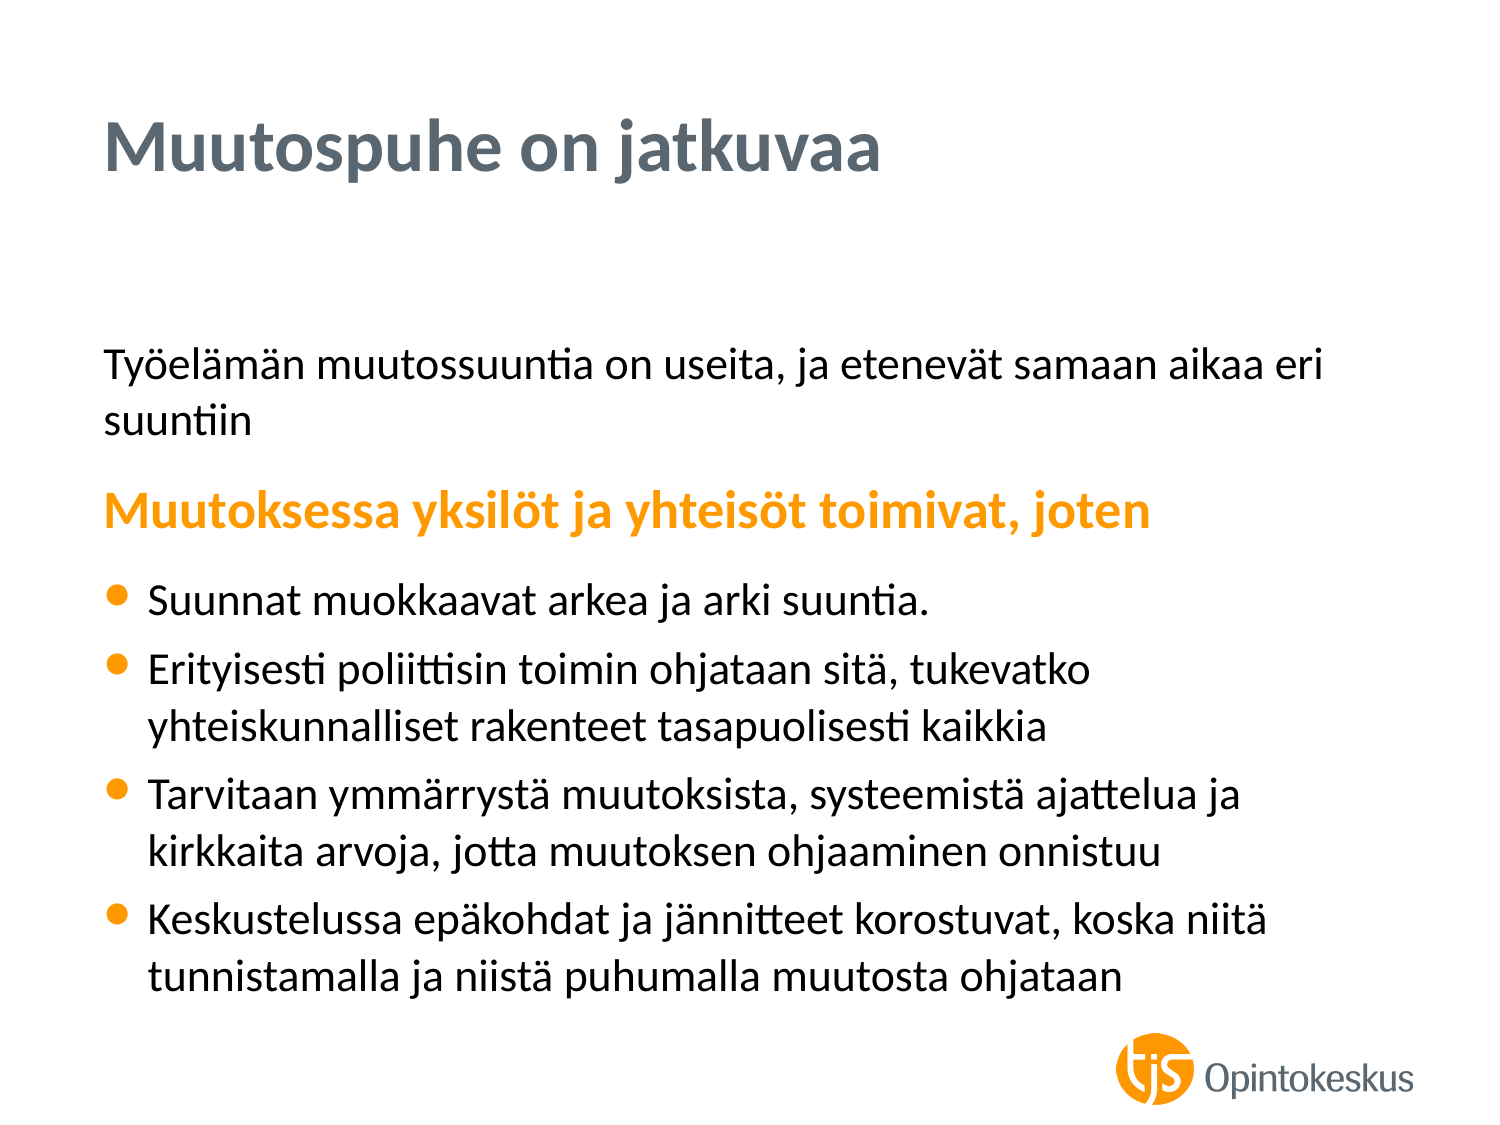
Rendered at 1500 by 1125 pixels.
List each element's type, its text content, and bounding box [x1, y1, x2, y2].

picture [1116, 1033, 1413, 1105]
list Työelämän muutossuuntia on useita, ja etenevät samaan aikaa eri suuntiin Muutoksessa yksilöt ja yhteisöt toimivat, joten Suunnat muokkaavat arkea ja arki suuntia. Erityisesti poliittisin toimin ohjataan sitä, tukevatko yhteiskunnalliset rakenteet tasapuolisesti kaikkia Tarvitaan ymmärrystä muutoksista, systeemistä ajattelua ja kirkkaita arvoja, jotta muutoksen ohjaaminen onnistuu Keskustelussa epäkohdat ja jännitteet korostuvat, koska niitä tunnistamalla ja niistä puhumalla muutosta ohjataan [88, 324, 1412, 1004]
title Muutospuhe on jatkuvaa [88, 88, 1412, 266]
